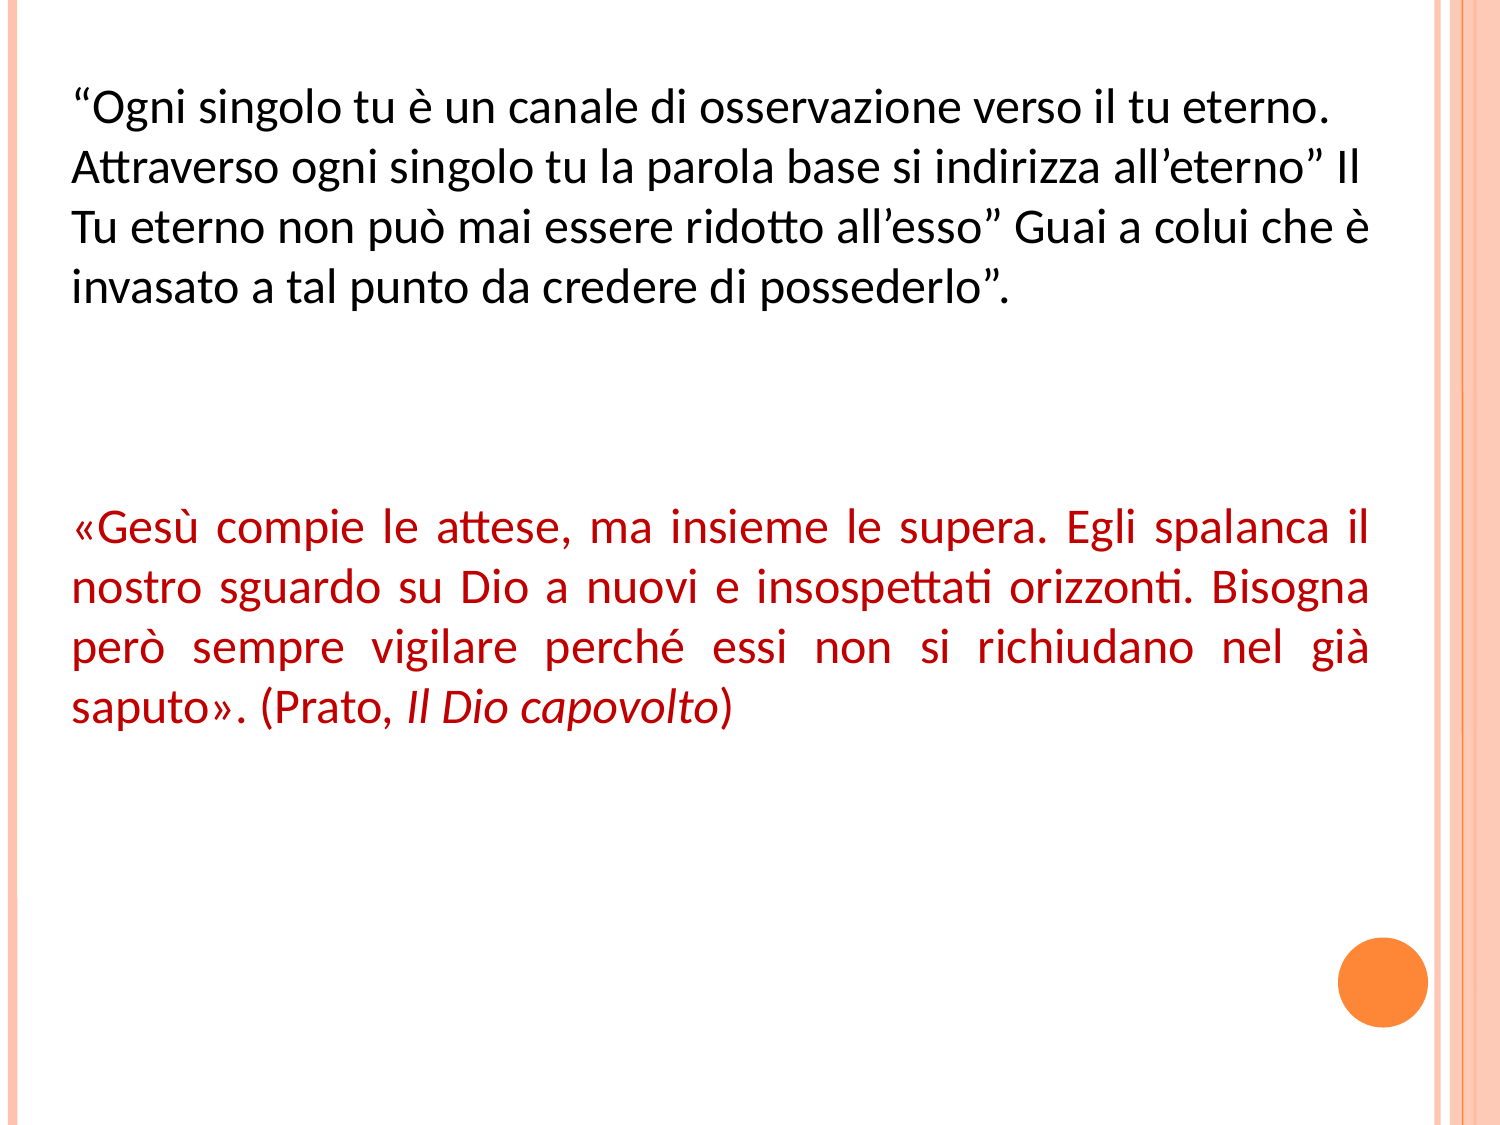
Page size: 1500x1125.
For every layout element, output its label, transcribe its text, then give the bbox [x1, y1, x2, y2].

text_box “Ogni singolo tu è un canale di osservazione verso il tu eterno. Attraverso ogni singolo tu la parola base si indirizza all’eterno” Il Tu eterno non può mai essere ridotto all’esso” Guai a colui che è invasato a tal punto da credere di possederlo”. «Gesù compie le attese, ma insieme le supera. Egli spalanca il nostro sguardo su Dio a nuovi e insospettati orizzonti. Bisogna però sempre vigilare perché essi non si richiudano nel già saputo». (Prato, Il Dio capovolto) [56, 66, 1404, 748]
